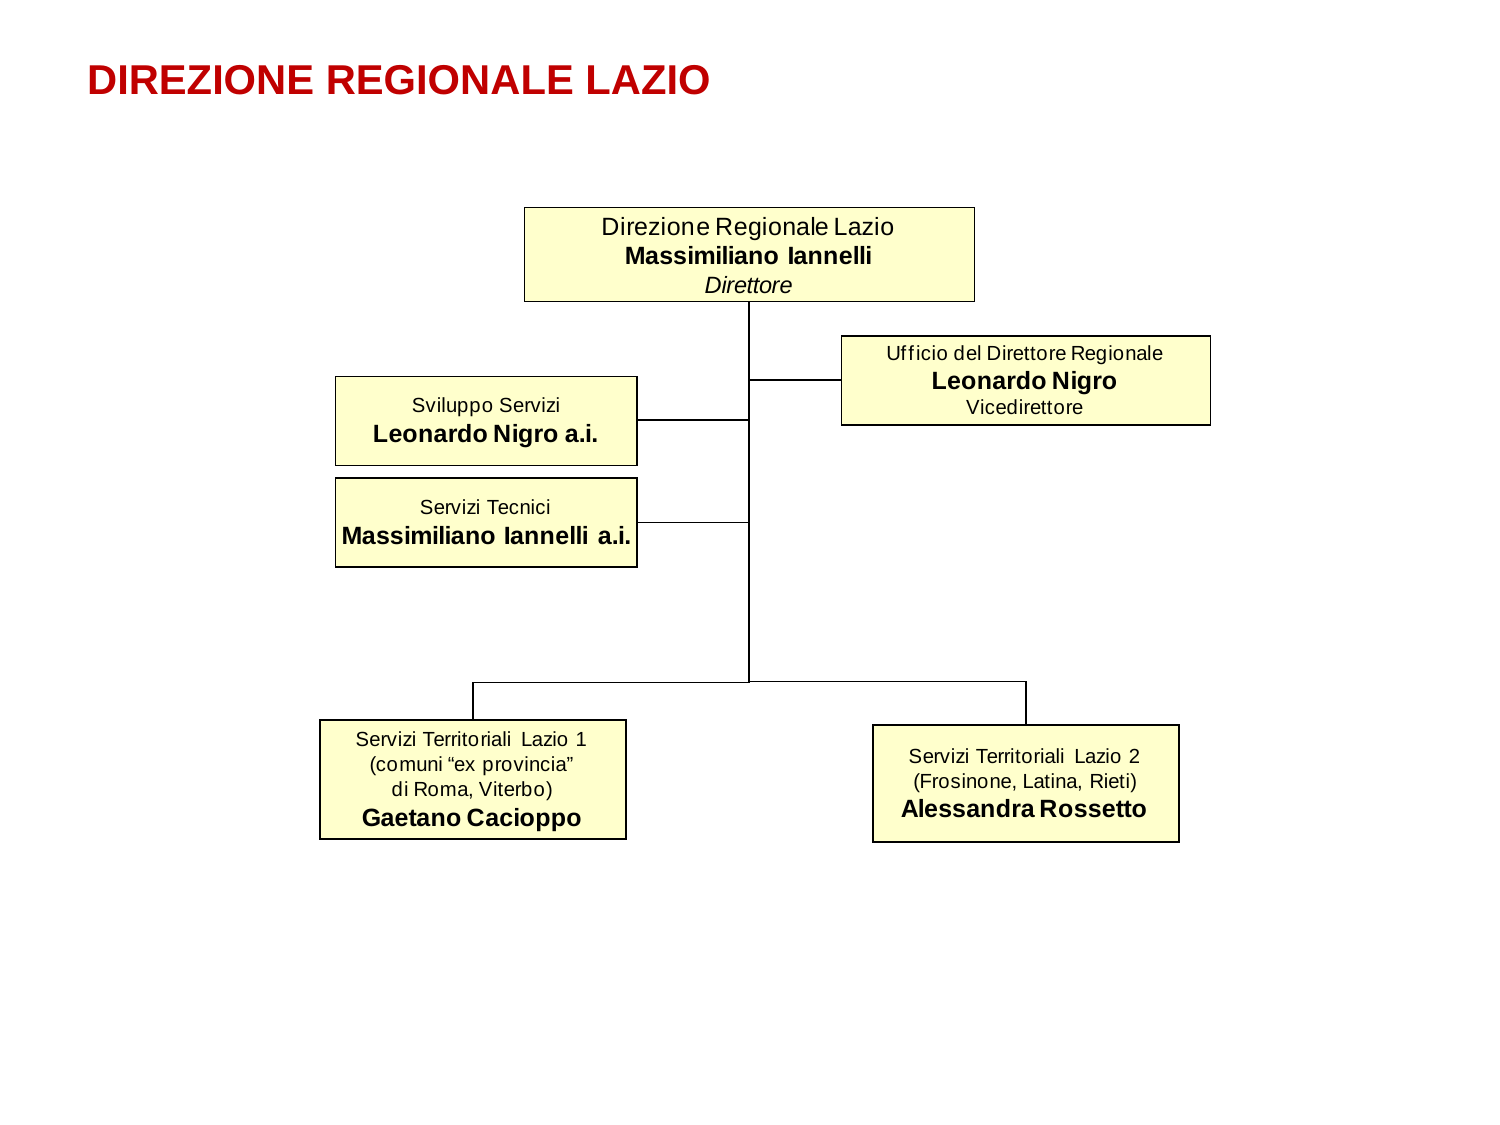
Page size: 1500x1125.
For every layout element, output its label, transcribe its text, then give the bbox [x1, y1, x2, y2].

title DIREZIONE REGIONALE LAZIO [72, 45, 1462, 128]
picture [317, 202, 1212, 843]
